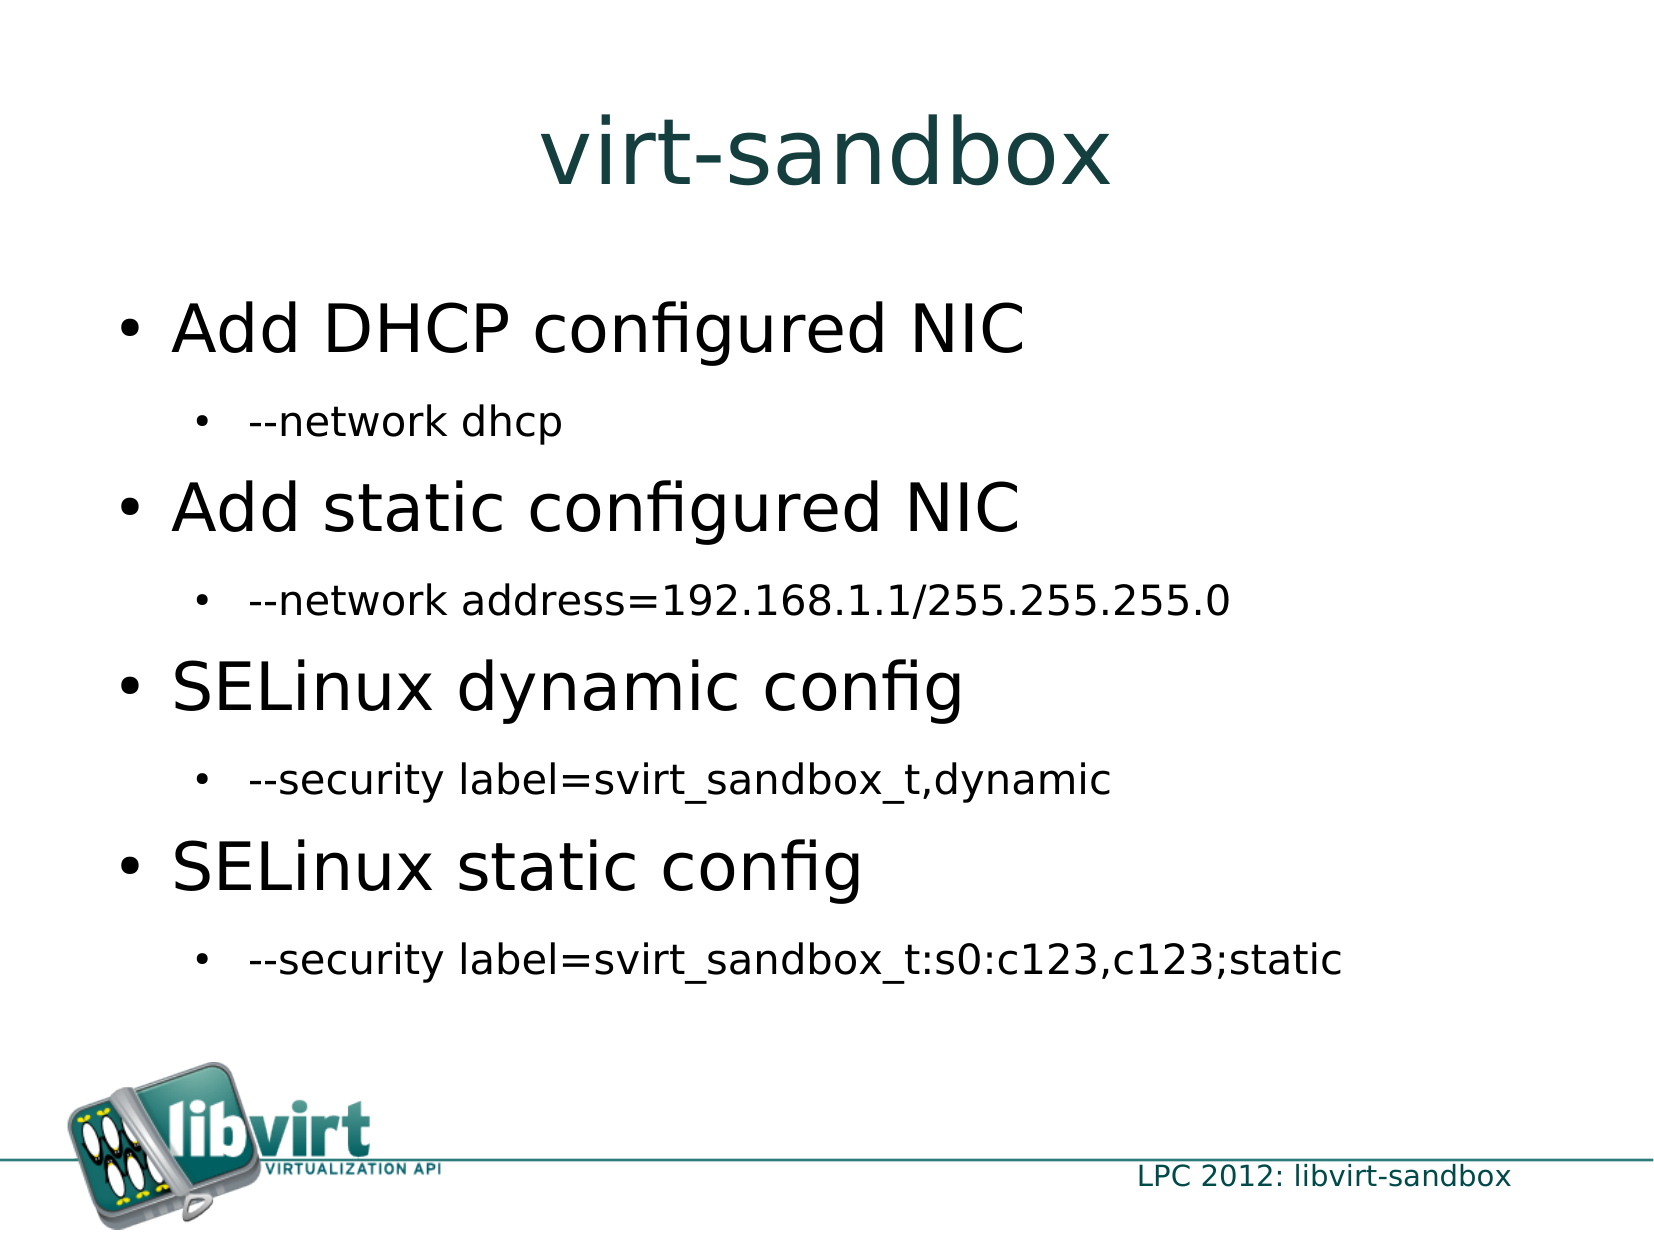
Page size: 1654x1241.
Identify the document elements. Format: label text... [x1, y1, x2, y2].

title virt-sandbox [82, 49, 1571, 257]
picture [0, 1062, 1654, 1230]
list Add DHCP configured NIC --network dhcp Add static configured NIC --network address=192.168.1.1/255.255.255.0 SELinux dynamic config --security label=svirt_sandbox_t,dynamic SELinux static config --security label=svirt_sandbox_t:s0:c123,c123;static [82, 290, 1571, 1062]
text_box LPC 2012: libvirt-sandbox [1122, 1151, 1654, 1211]
